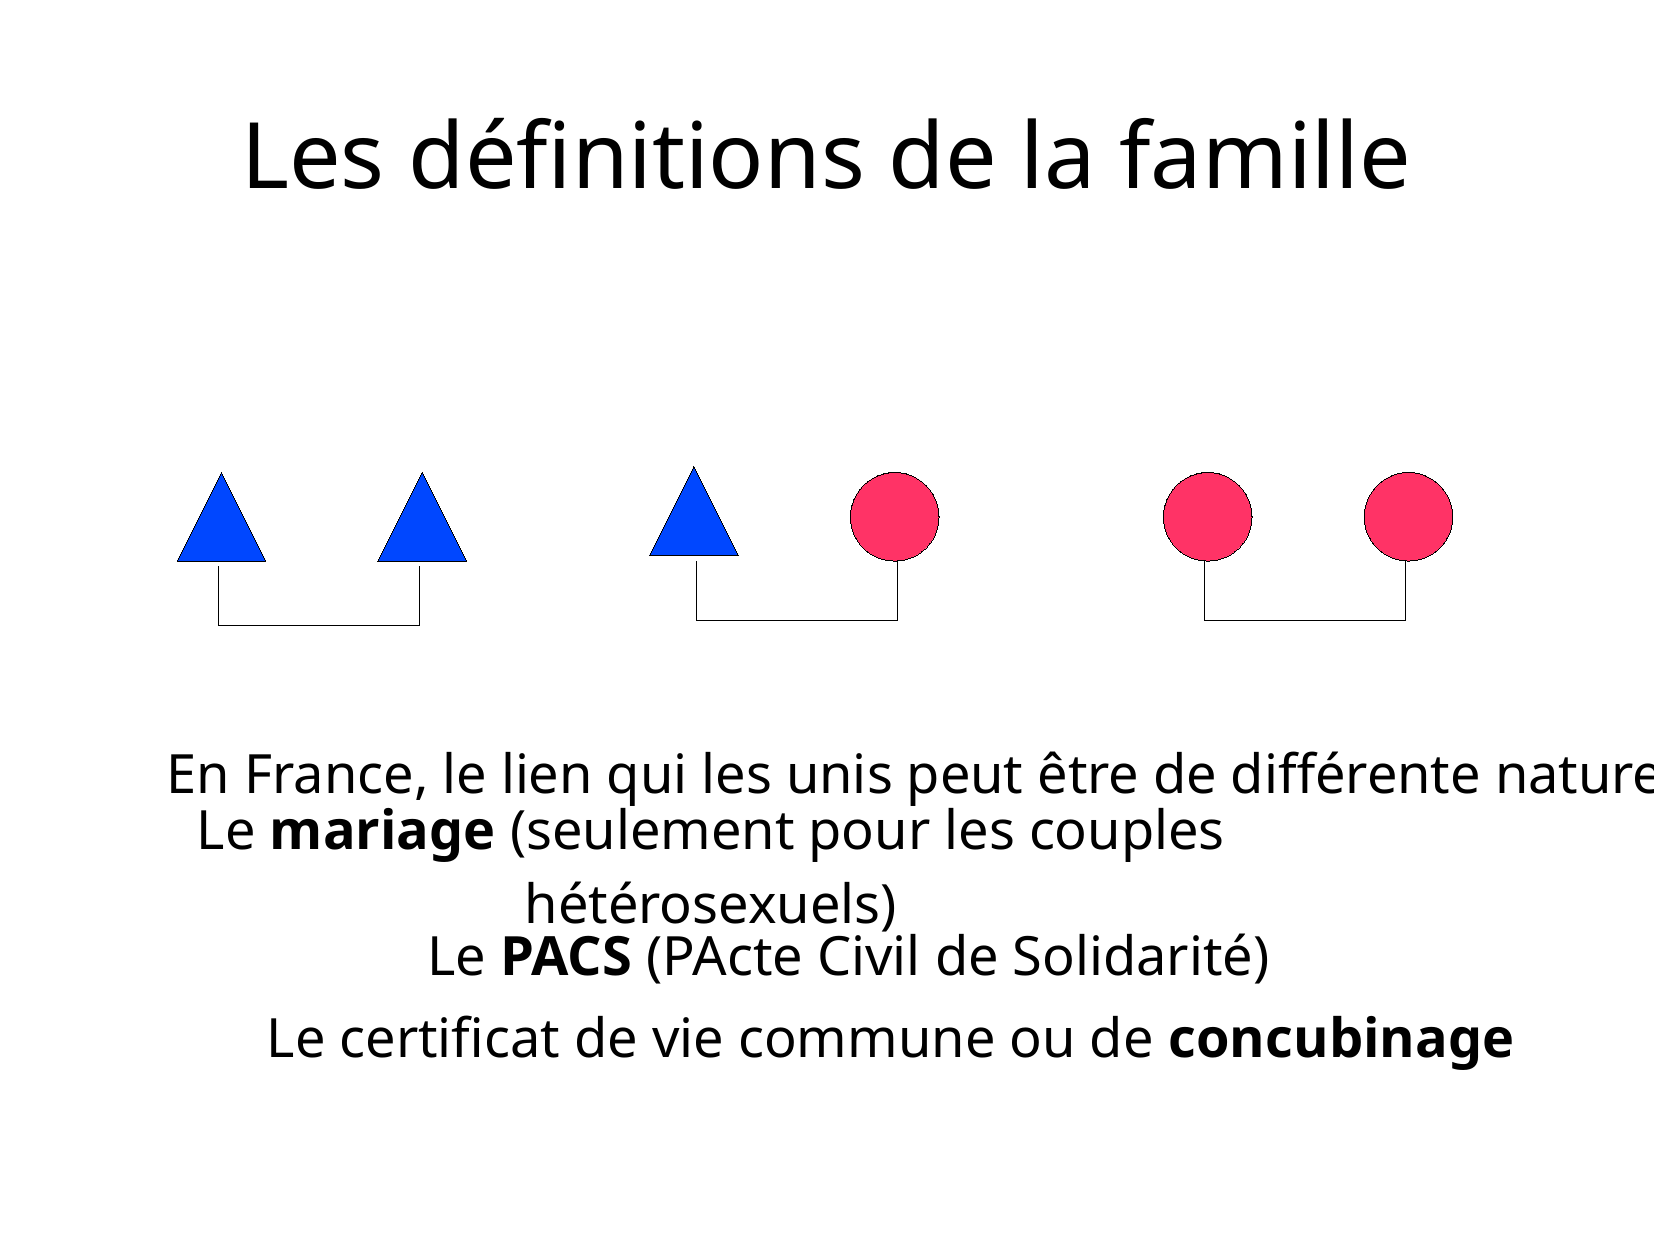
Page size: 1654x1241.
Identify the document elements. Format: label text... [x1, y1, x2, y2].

text_box En France, le lien qui les unis peut être de différente nature : [151, 733, 1502, 811]
text_box Le mariage (seulement pour les couples hétérosexuels) [181, 791, 1472, 940]
text_box Le PACS (PActe Civil de Solidarité) [412, 915, 1241, 993]
text_box [1364, 472, 1453, 562]
text_box [377, 472, 467, 562]
text_box [177, 472, 266, 562]
text_box [850, 472, 940, 562]
title Les définitions de la famille [82, 49, 1571, 257]
text_box Le certificat de vie commune ou de concubinage [237, 998, 1416, 1076]
text_box [649, 466, 739, 556]
text_box [1163, 472, 1253, 562]
